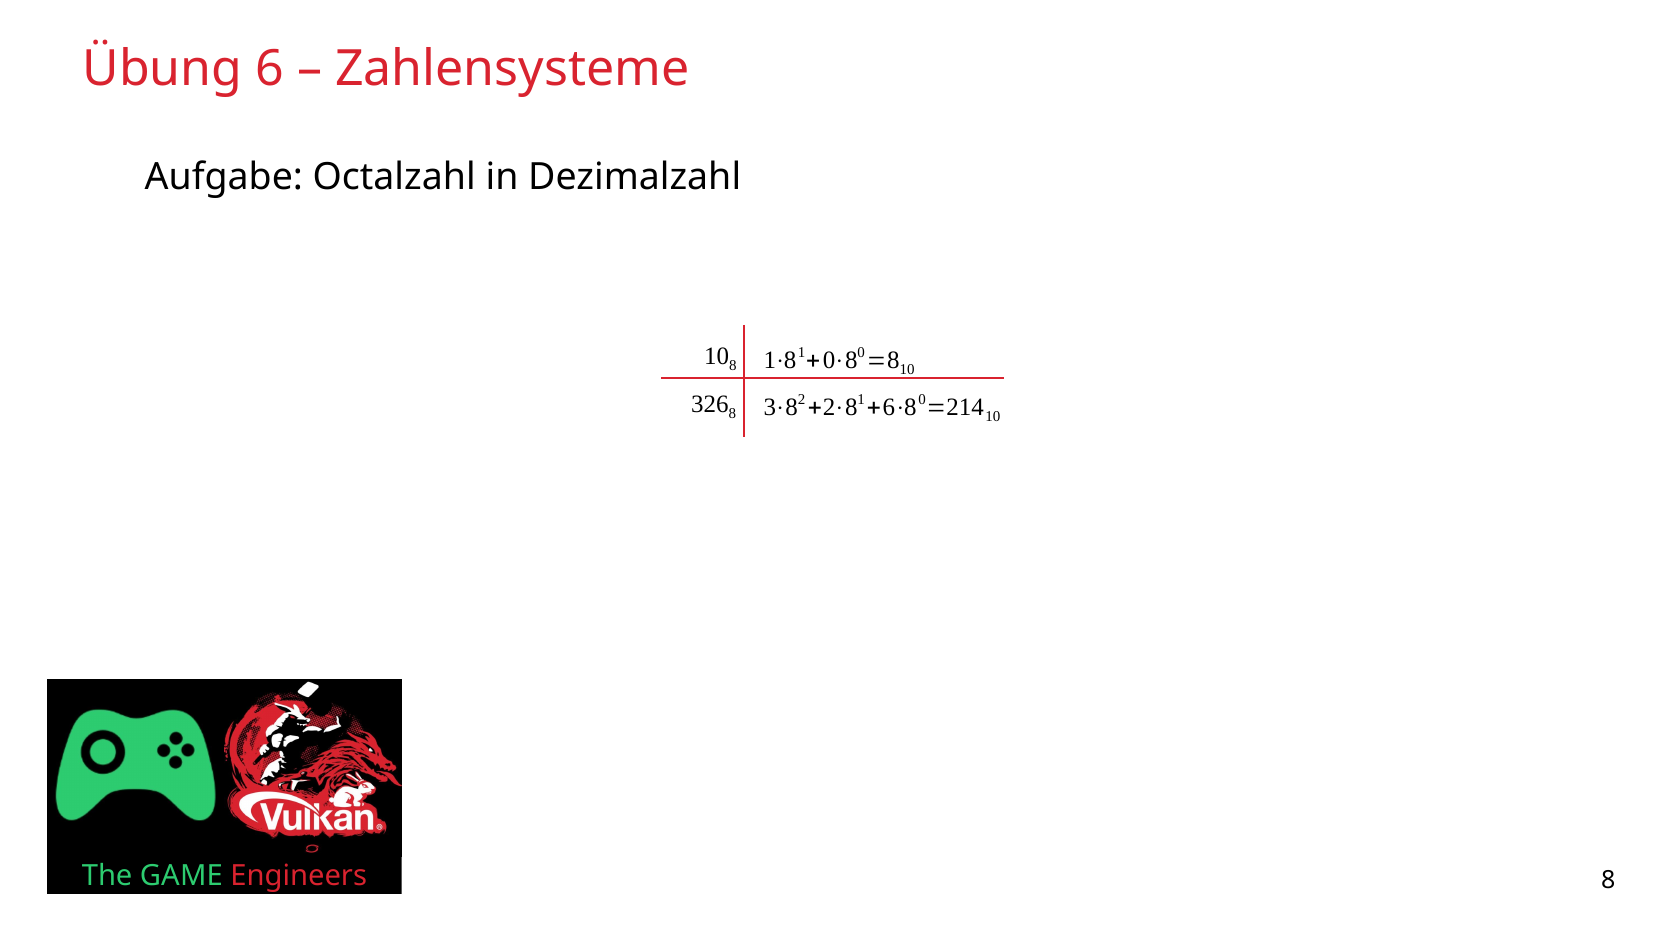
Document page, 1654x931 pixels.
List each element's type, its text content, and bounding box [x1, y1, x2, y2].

chart [757, 390, 1007, 426]
chart [685, 390, 744, 423]
chart [697, 342, 744, 374]
picture [47, 679, 402, 857]
chart [757, 343, 922, 378]
text_box Aufgabe: Octalzahl in Dezimalzahl [129, 141, 1489, 245]
title Übung 6 – Zahlensysteme [82, 36, 1571, 96]
